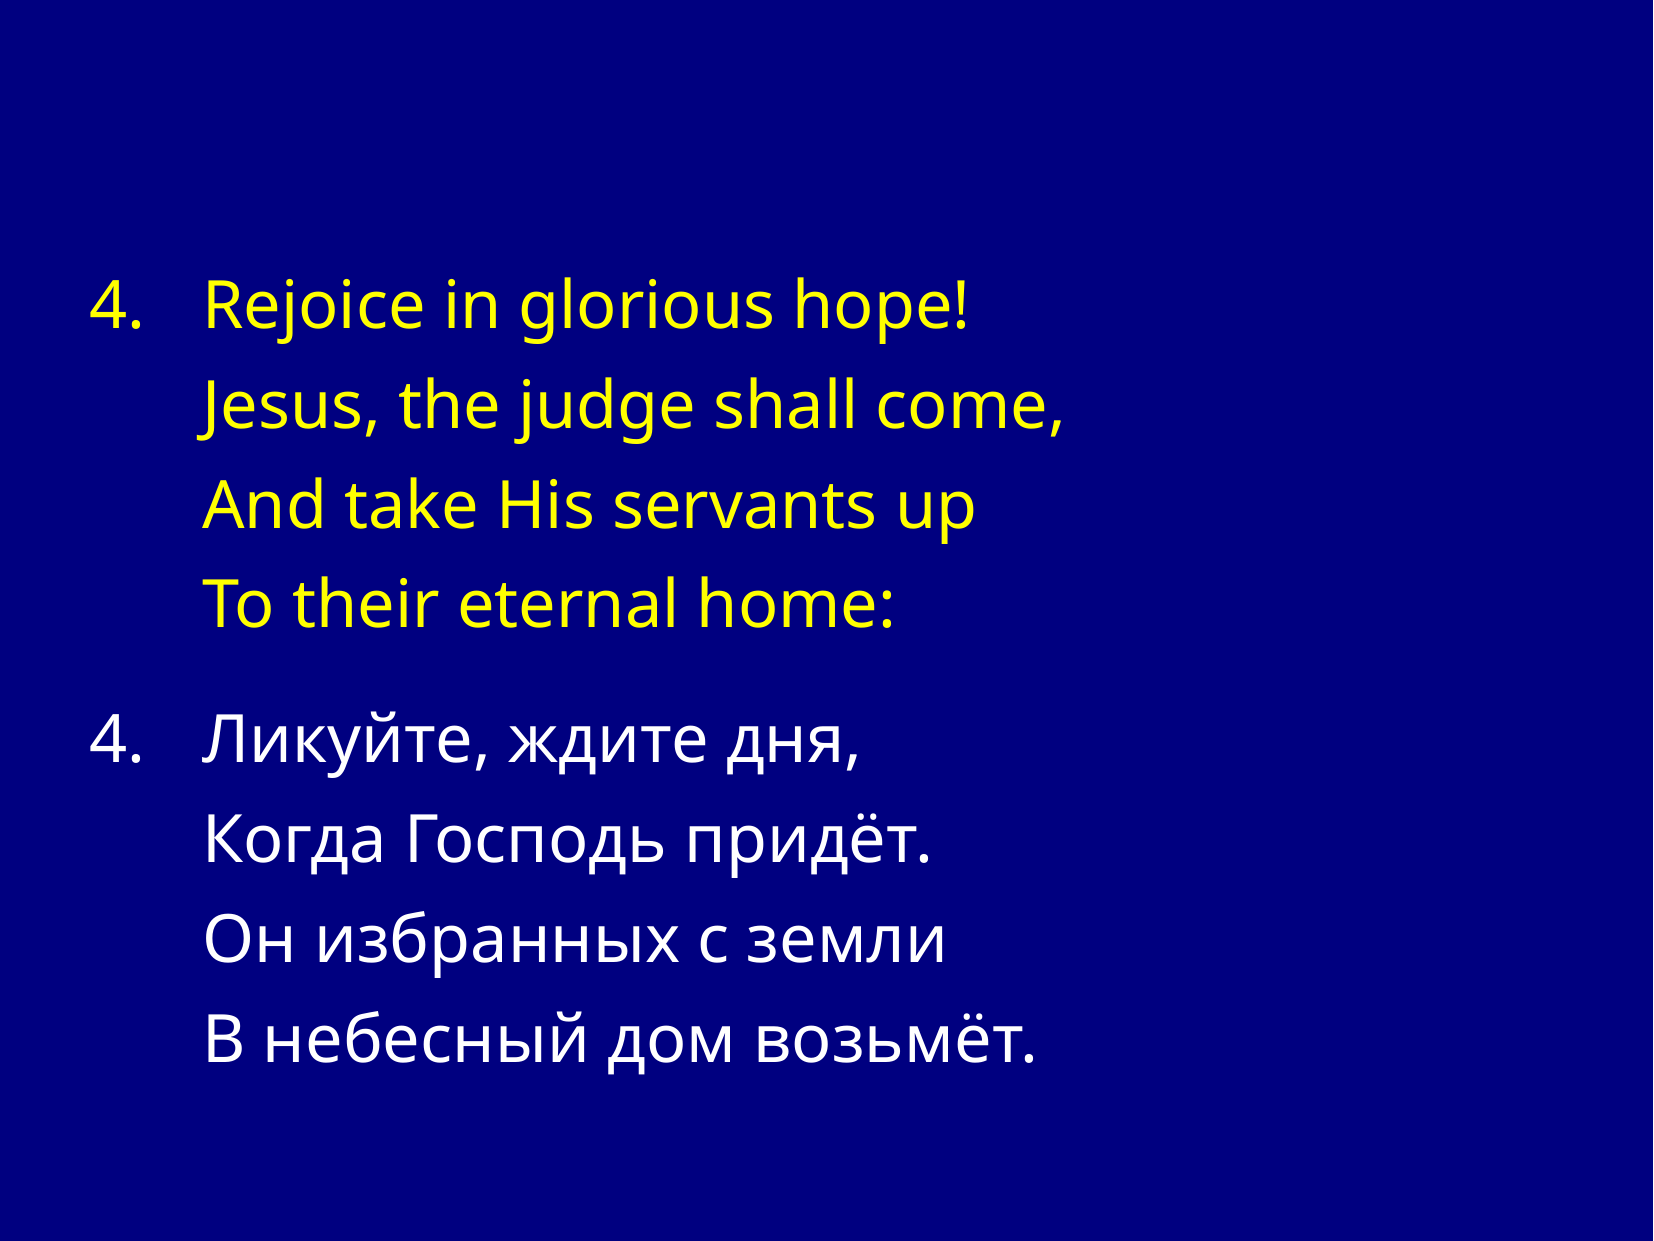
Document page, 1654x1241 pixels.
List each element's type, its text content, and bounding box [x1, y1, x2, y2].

text_box 4. Ликуйте, ждите дня, Когда Господь придёт. Он избранных с земли В небесный дом возьмёт. [75, 675, 1576, 1163]
text_box 4. Rejoice in glorious hope! Jesus, the judge shall come, And take His servants up To their eternal home: [75, 150, 1576, 638]
